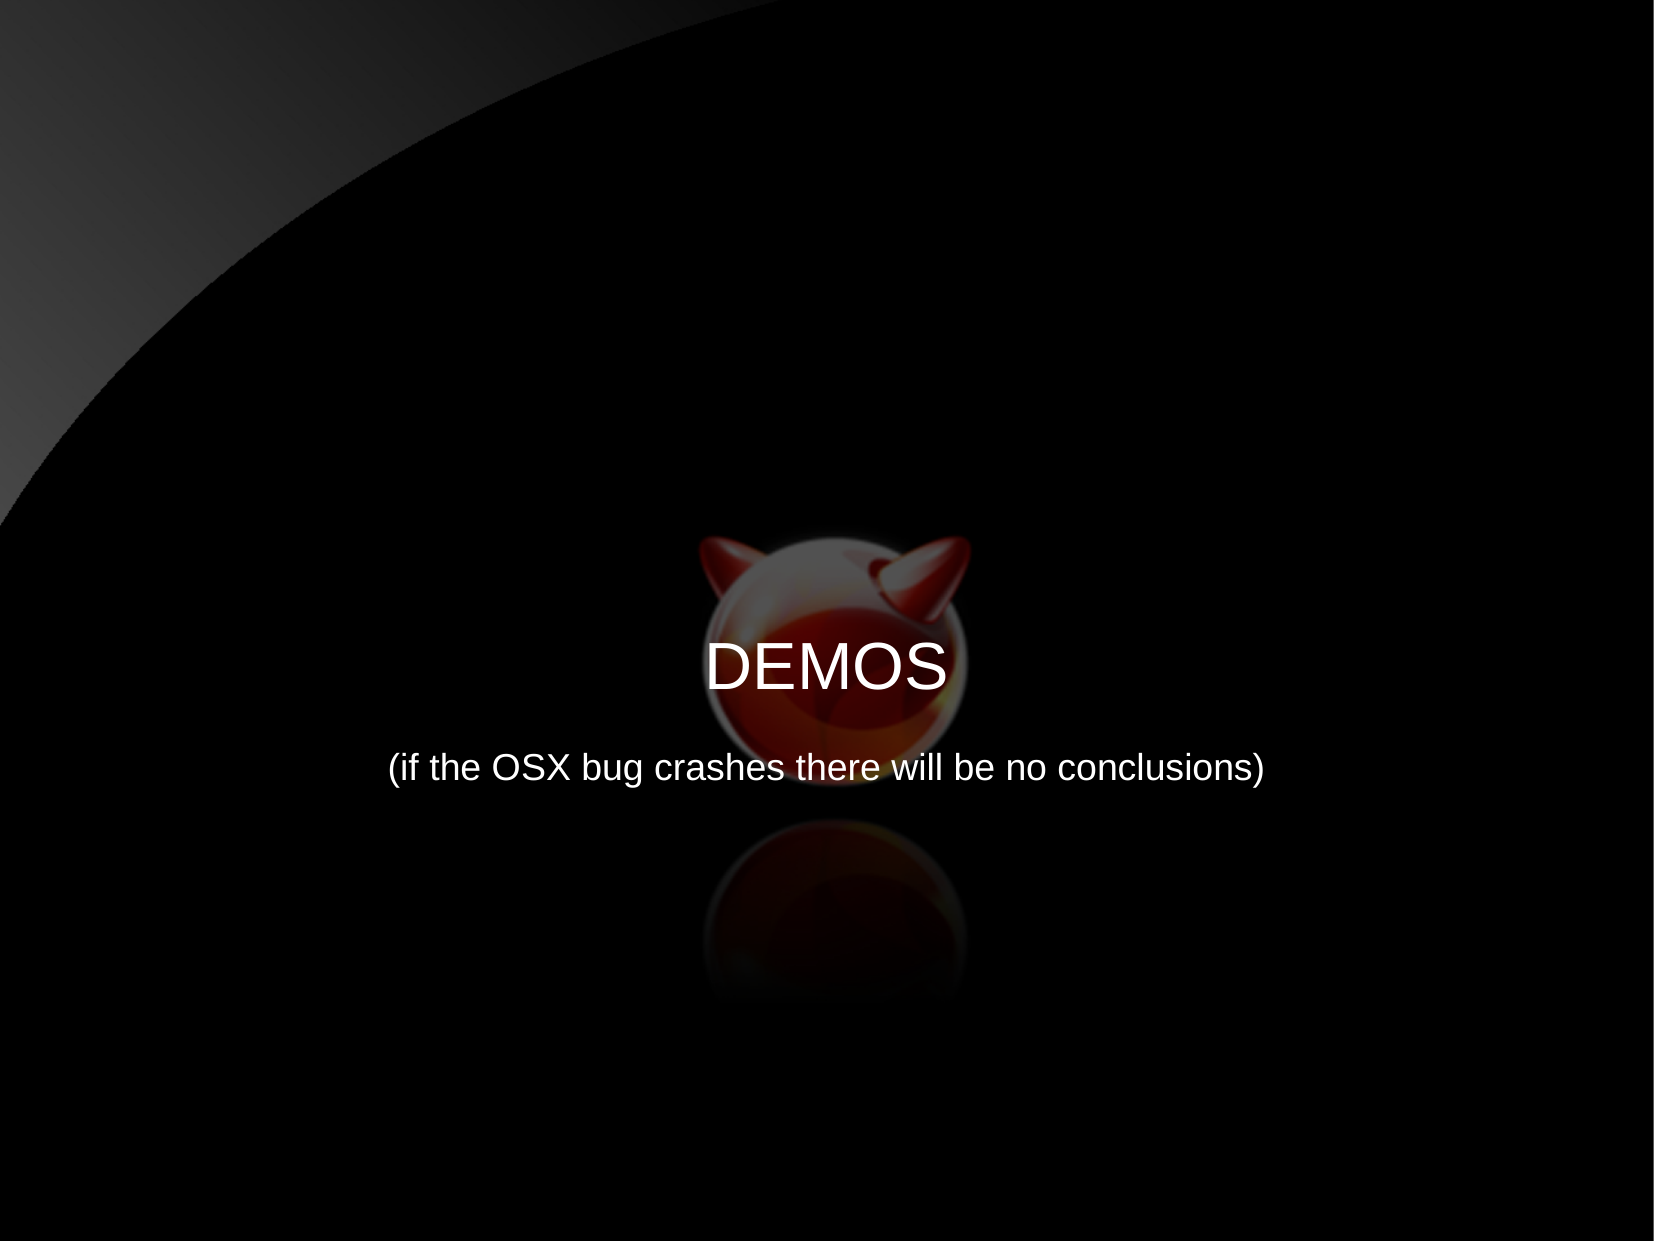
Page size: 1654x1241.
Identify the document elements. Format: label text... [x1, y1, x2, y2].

picture [0, 0, 1654, 1241]
subtitle DEMOS (if the OSX bug crashes there will be no conclusions) [82, 273, 1571, 1145]
